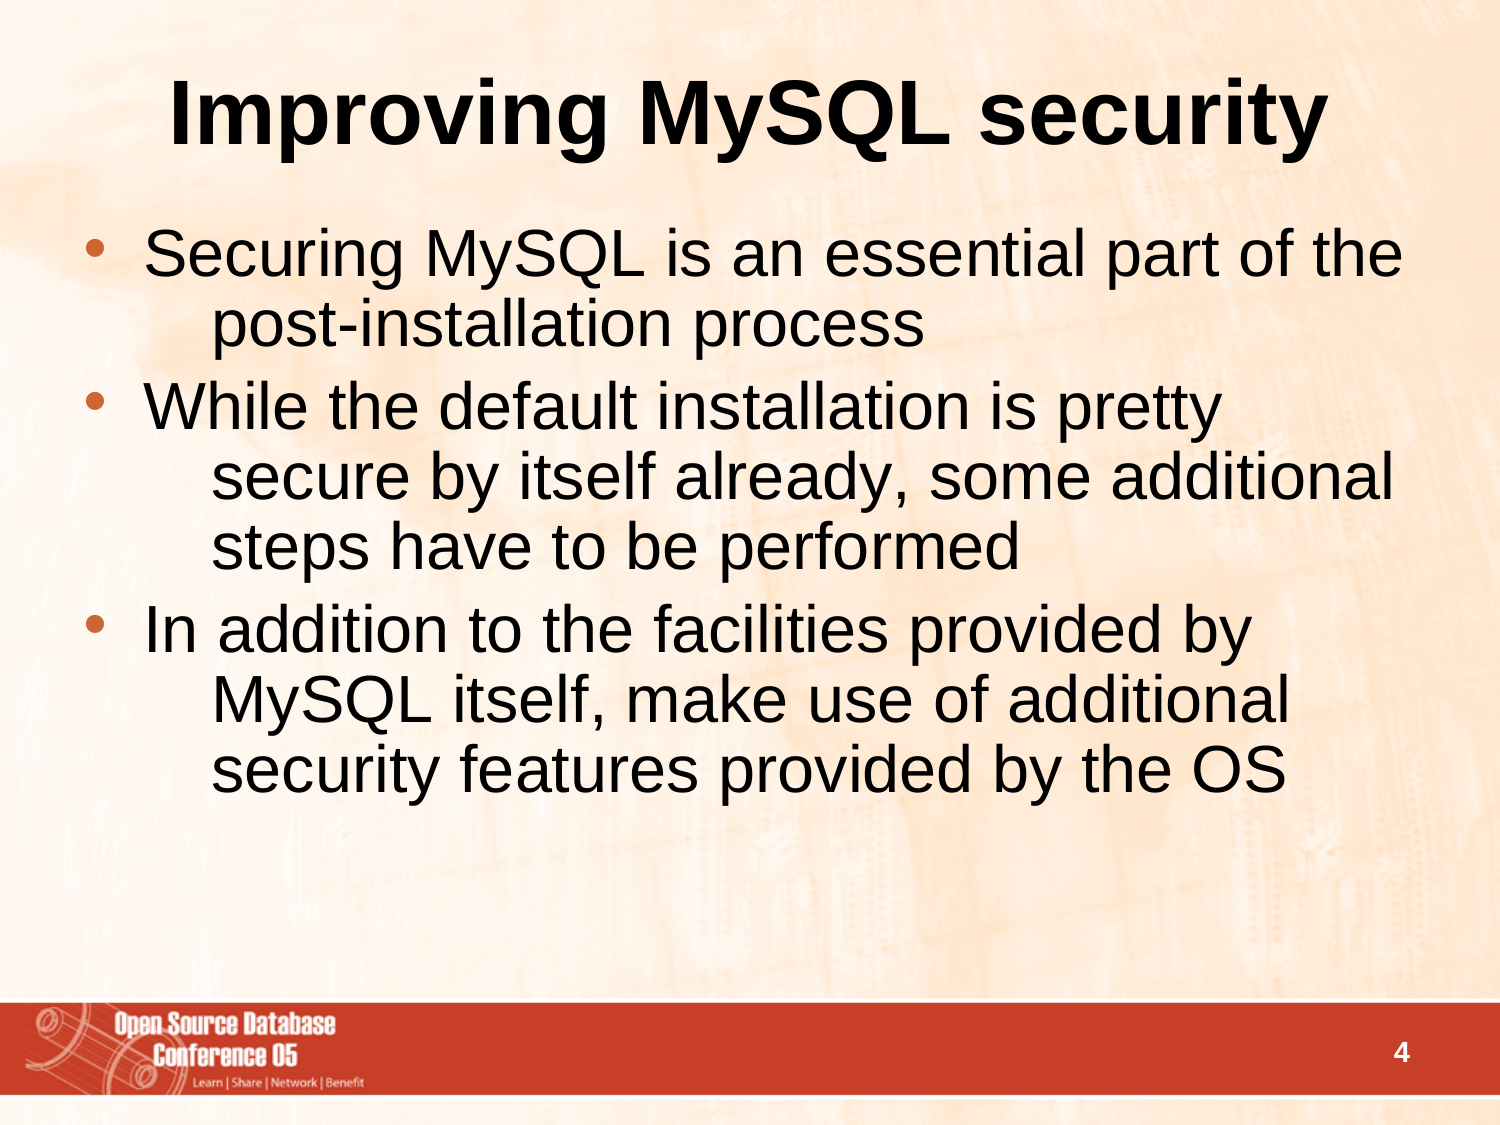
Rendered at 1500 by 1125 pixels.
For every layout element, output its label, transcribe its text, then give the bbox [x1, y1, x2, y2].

list Securing MySQL is an essential part of the post-installation process While the default installation is pretty secure by itself already, some additional steps have to be performed In addition to the facilities provided by MySQL itself, make use of additional security features provided by the OS [75, 220, 1426, 977]
picture [0, 0, 1500, 1125]
title Improving MySQL security [75, 18, 1426, 207]
